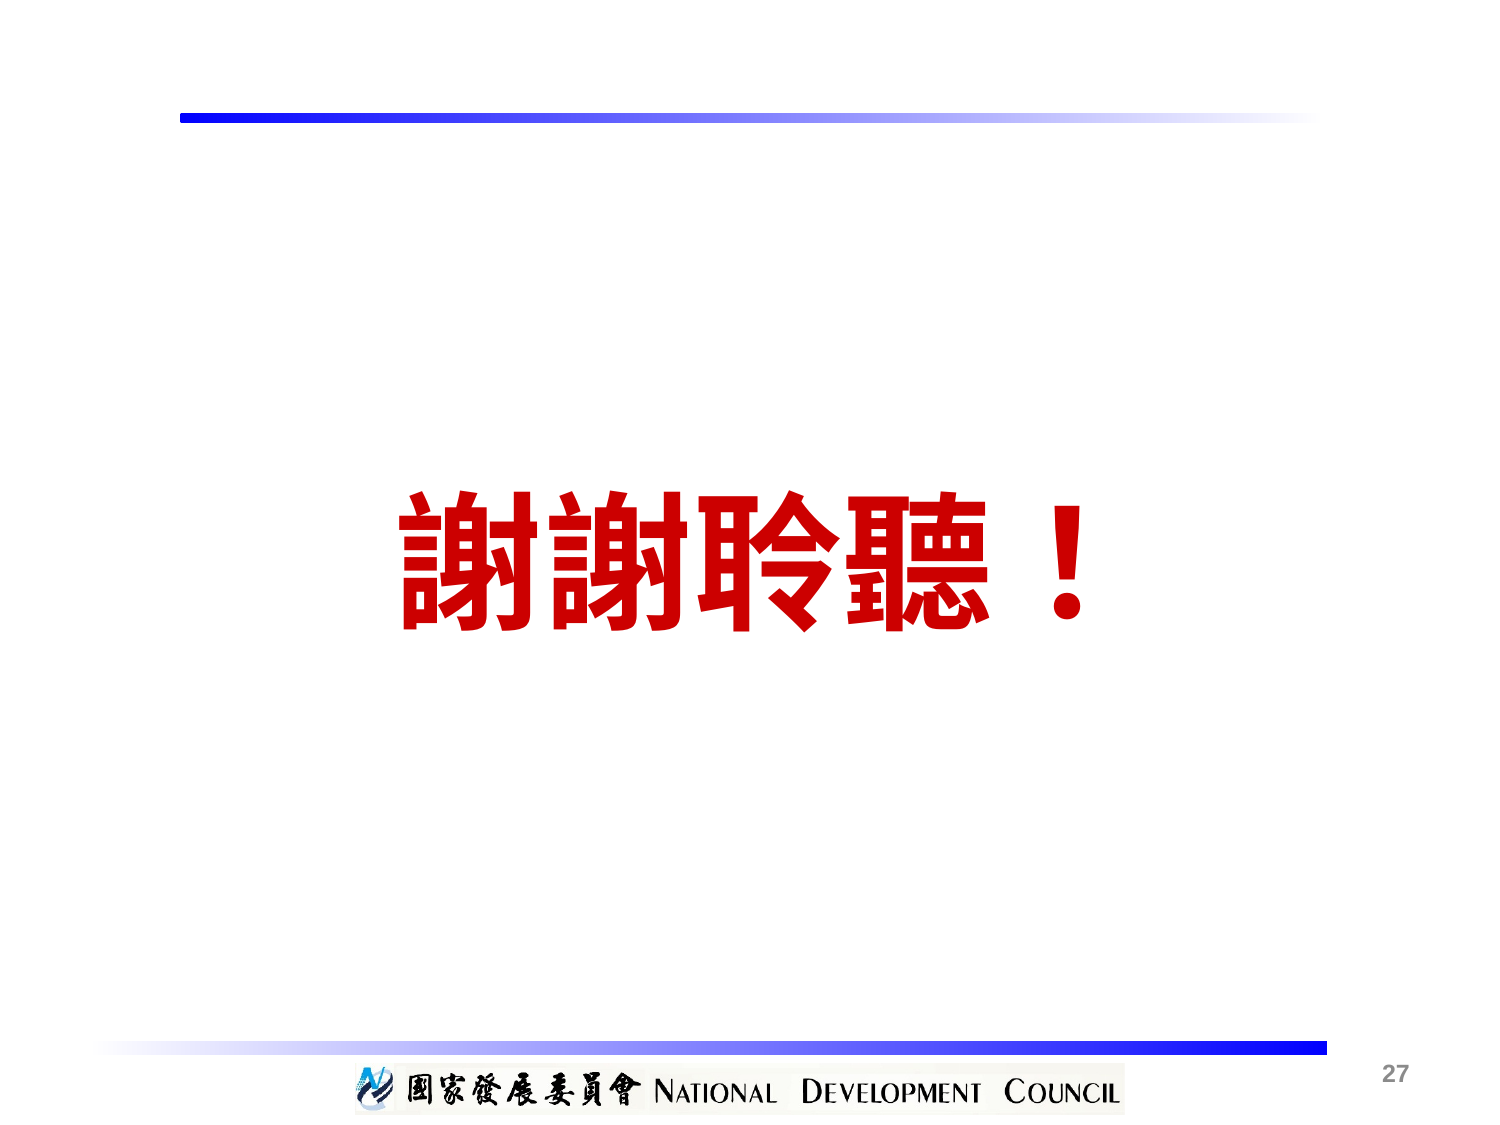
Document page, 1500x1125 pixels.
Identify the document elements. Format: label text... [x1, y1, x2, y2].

picture [355, 1063, 1125, 1115]
text_box 謝謝聆聽！ [366, 437, 1170, 650]
